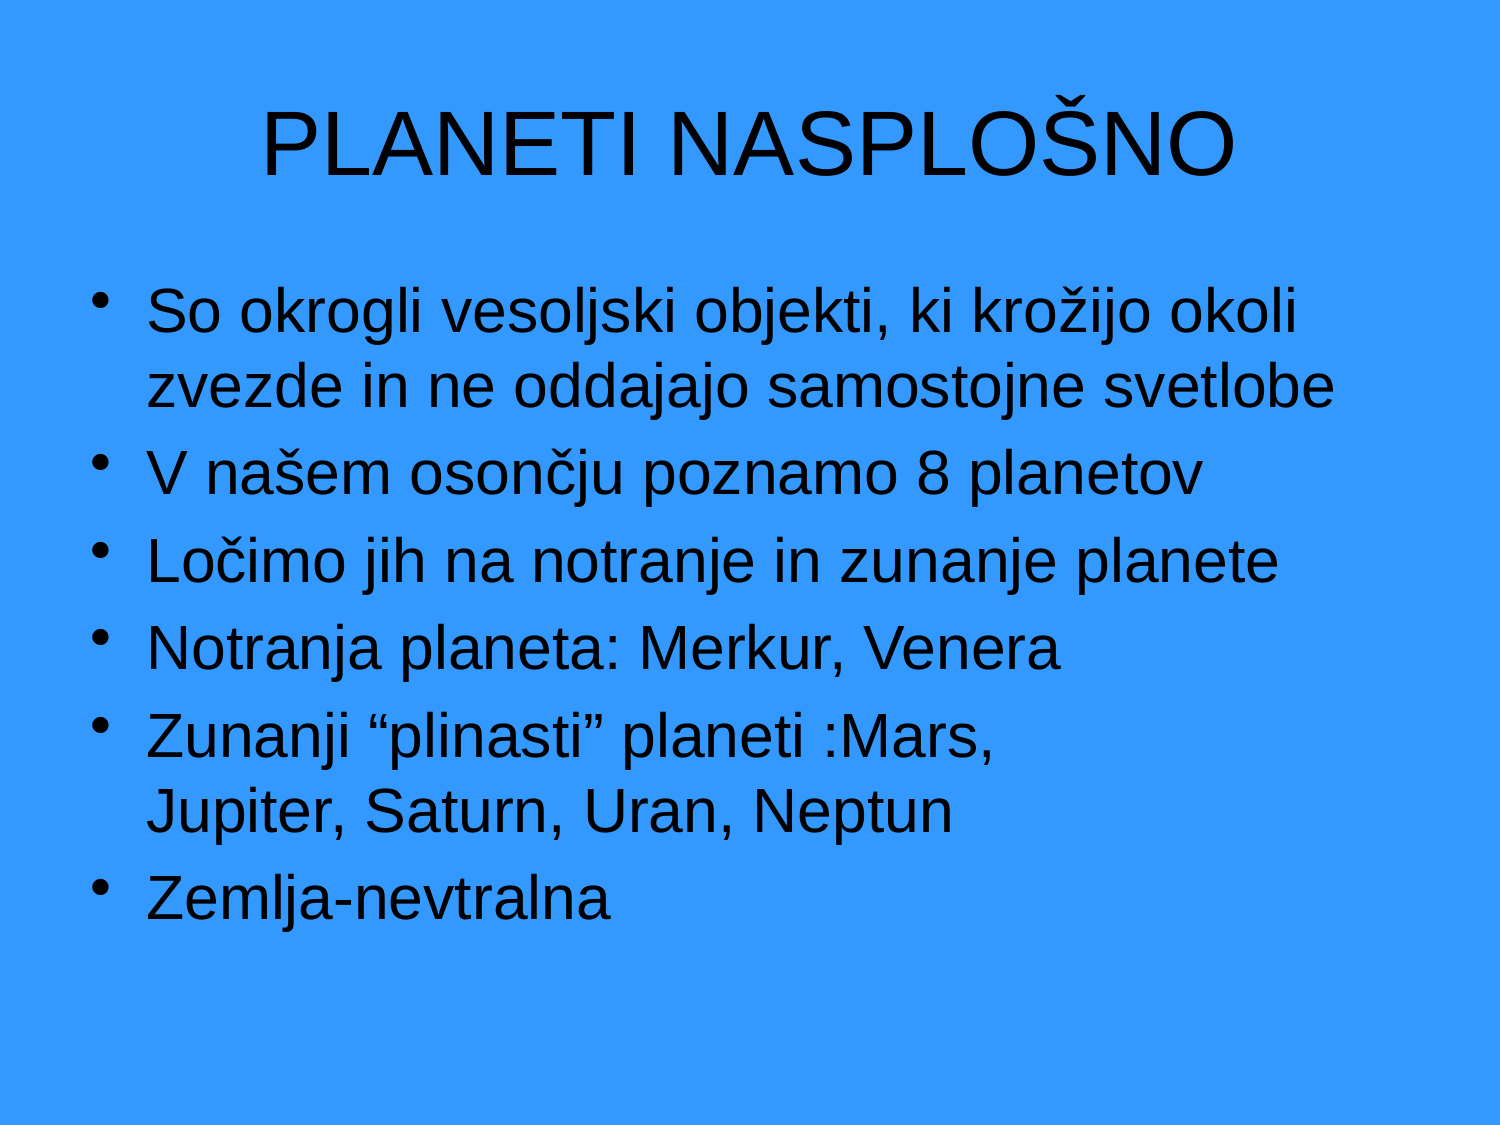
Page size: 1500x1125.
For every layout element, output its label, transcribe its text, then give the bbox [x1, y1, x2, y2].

list So okrogli vesoljski objekti, ki krožijo okoli zvezde in ne oddajajo samostojne svetlobe V našem osončju poznamo 8 planetov Ločimo jih na notranje in zunanje planete Notranja planeta: Merkur, Venera Zunanji “plinasti” planeti :Mars, Jupiter, Saturn, Uran, Neptun Zemlja-nevtralna [75, 262, 1425, 1005]
title PLANETI NASPLOŠNO [75, 45, 1425, 233]
